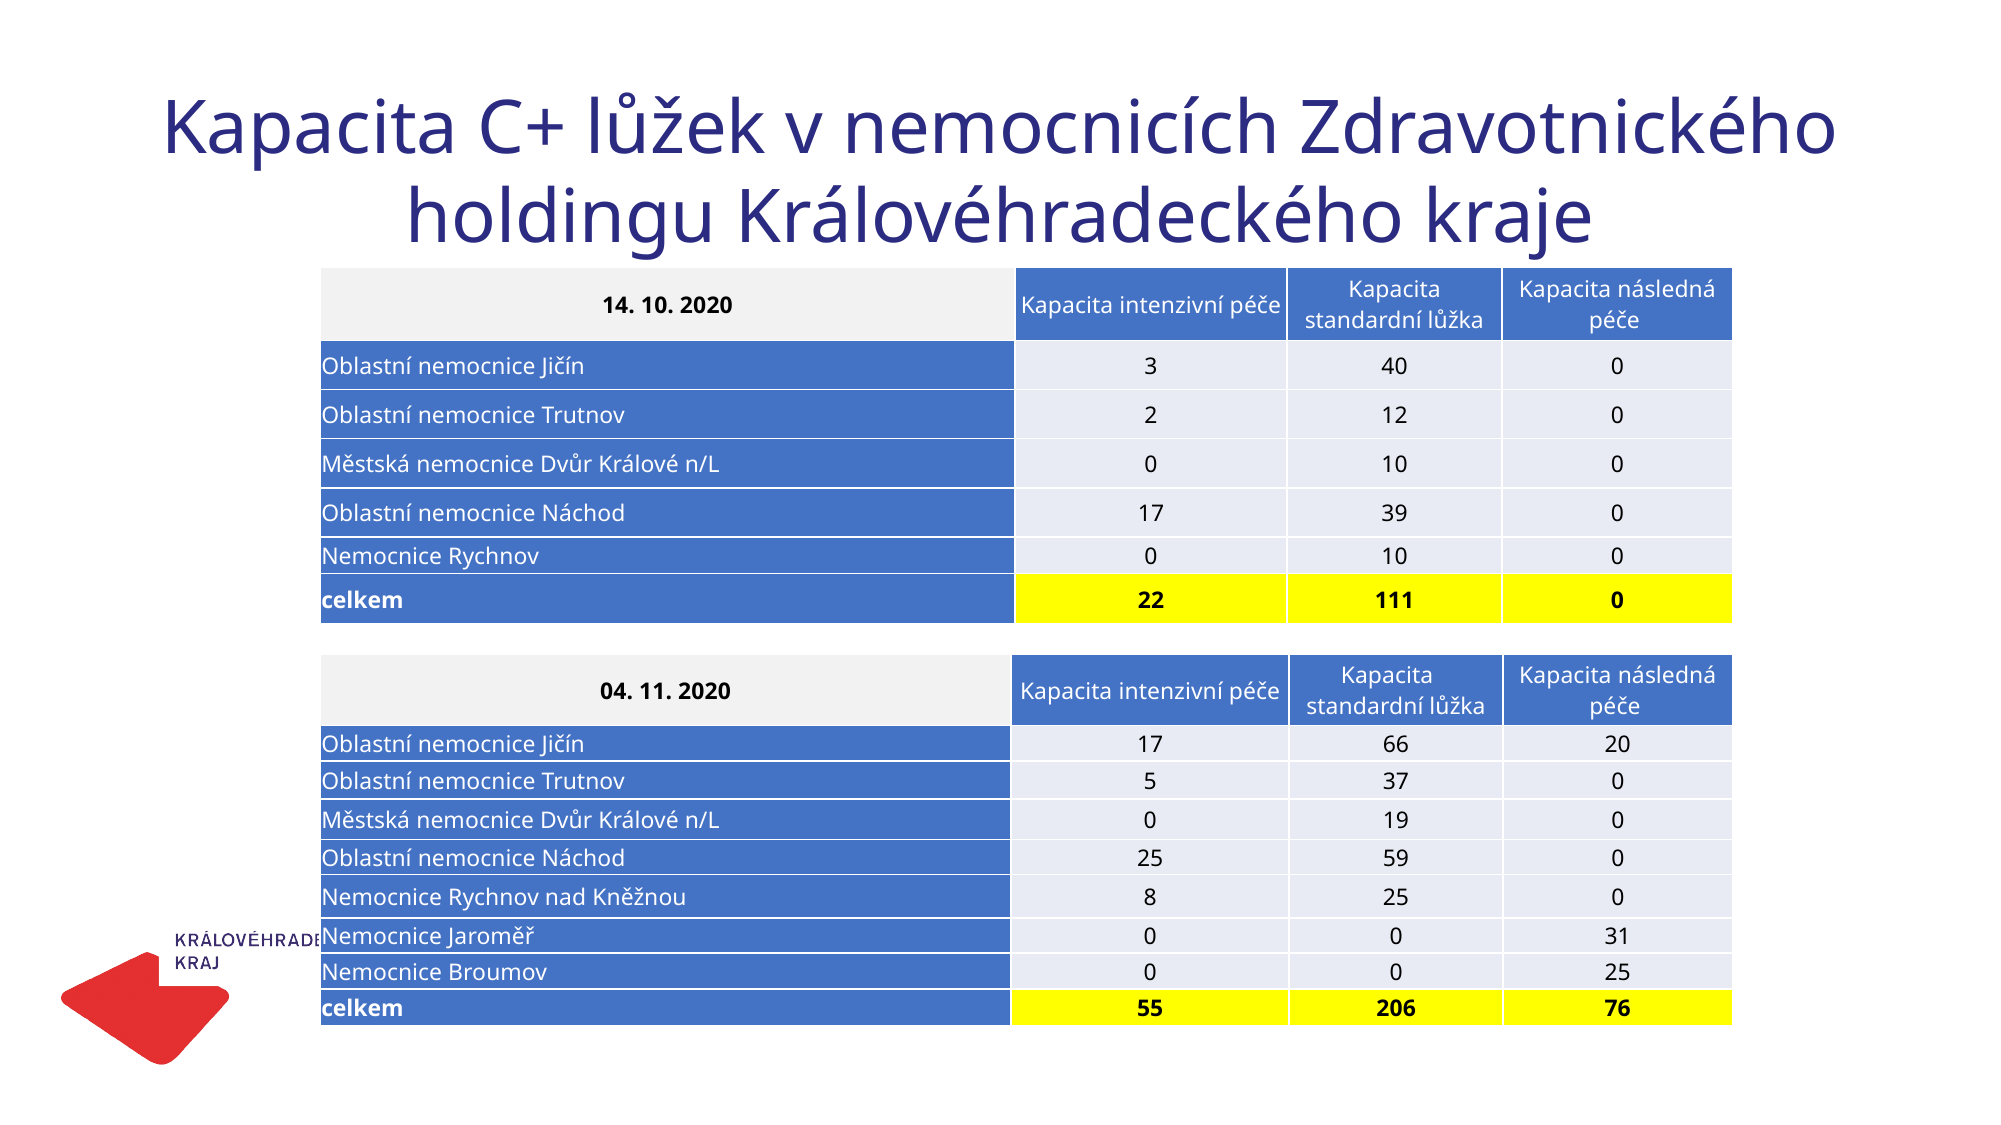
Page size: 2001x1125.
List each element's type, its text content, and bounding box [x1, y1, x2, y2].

table_header 14. 10. 2020 [321, 268, 1014, 340]
text_box [159, 0, 2000, 986]
table_cell 0 [1012, 800, 1288, 839]
table_cell 5 [1012, 762, 1288, 798]
table_cell Oblastní nemocnice Náchod [321, 840, 1010, 874]
table_cell 19 [1290, 800, 1502, 839]
table_cell 206 [1290, 990, 1502, 1025]
table_cell 0 [1503, 439, 1732, 487]
table_cell 25 [1504, 954, 1732, 988]
table_cell 55 [1012, 990, 1288, 1025]
picture [57, 918, 363, 1076]
table_cell 0 [1503, 538, 1732, 573]
table_cell 25 [1012, 840, 1288, 874]
table_header Kapacita standardní lůžka [1288, 268, 1501, 340]
title Kapacita C+ lůžek v nemocnicích Zdravotnického holdingu Královéhradeckého kraje [137, 59, 1863, 278]
table_cell 20 [1504, 726, 1732, 760]
table_cell 25 [1290, 875, 1502, 917]
table_cell 0 [1504, 762, 1732, 798]
table_cell 0 [1504, 875, 1732, 917]
table_cell Oblastní nemocnice Trutnov [321, 390, 1014, 438]
table_cell 22 [1016, 574, 1286, 623]
table_cell Městská nemocnice Dvůr Králové n/L [321, 800, 1010, 839]
table_cell 0 [1503, 390, 1732, 438]
table_cell 0 [1504, 800, 1732, 839]
table_cell 0 [1016, 538, 1286, 573]
table_cell celkem [321, 990, 1010, 1025]
table_cell 17 [1012, 726, 1288, 760]
table_cell 59 [1290, 840, 1502, 874]
table_cell 66 [1290, 726, 1502, 760]
table_cell Nemocnice Broumov [321, 954, 1010, 988]
table_cell 0 [1016, 439, 1286, 487]
table_cell 0 [1012, 919, 1288, 952]
table_header Kapacita následná péče [1503, 268, 1732, 340]
table_cell Městská nemocnice Dvůr Králové n/L [321, 439, 1014, 487]
table_cell celkem [321, 574, 1014, 623]
table_cell 39 [1288, 489, 1501, 536]
table_header Kapacita standardní lůžka [1290, 655, 1502, 725]
table_cell 10 [1288, 538, 1501, 573]
table_header 04. 11. 2020 [321, 655, 1010, 725]
table_cell 0 [1504, 840, 1732, 874]
table_cell 37 [1290, 762, 1502, 798]
table_cell Oblastní nemocnice Náchod [321, 489, 1014, 536]
table_header Kapacita následná péče [1504, 655, 1732, 725]
table_header Kapacita intenzivní péče [1012, 655, 1288, 725]
table_cell 0 [1290, 954, 1502, 988]
table_cell Nemocnice Rychnov [321, 538, 1014, 573]
table_cell 111 [1288, 574, 1501, 623]
table_cell 0 [1503, 574, 1732, 623]
table_cell 0 [1012, 954, 1288, 988]
table_cell 31 [1504, 919, 1732, 952]
table_cell 0 [1503, 489, 1732, 536]
table_cell Oblastní nemocnice Jičín [321, 341, 1014, 389]
table_cell 12 [1288, 390, 1501, 438]
table_cell 40 [1288, 341, 1501, 389]
table_cell 2 [1016, 390, 1286, 438]
table_cell 3 [1016, 341, 1286, 389]
table_cell 0 [1290, 919, 1502, 952]
table_cell 0 [1503, 341, 1732, 389]
table_cell 76 [1504, 990, 1732, 1025]
table_cell 10 [1288, 439, 1501, 487]
table_cell Oblastní nemocnice Trutnov [321, 762, 1010, 798]
table_cell 8 [1012, 875, 1288, 917]
table_cell Nemocnice Rychnov nad Kněžnou [321, 875, 1010, 917]
table_header Kapacita intenzivní péče [1016, 268, 1286, 340]
table_cell Oblastní nemocnice Jičín [321, 726, 1010, 760]
table_cell 17 [1016, 489, 1286, 536]
table_cell Nemocnice Jaroměř [321, 919, 1010, 952]
